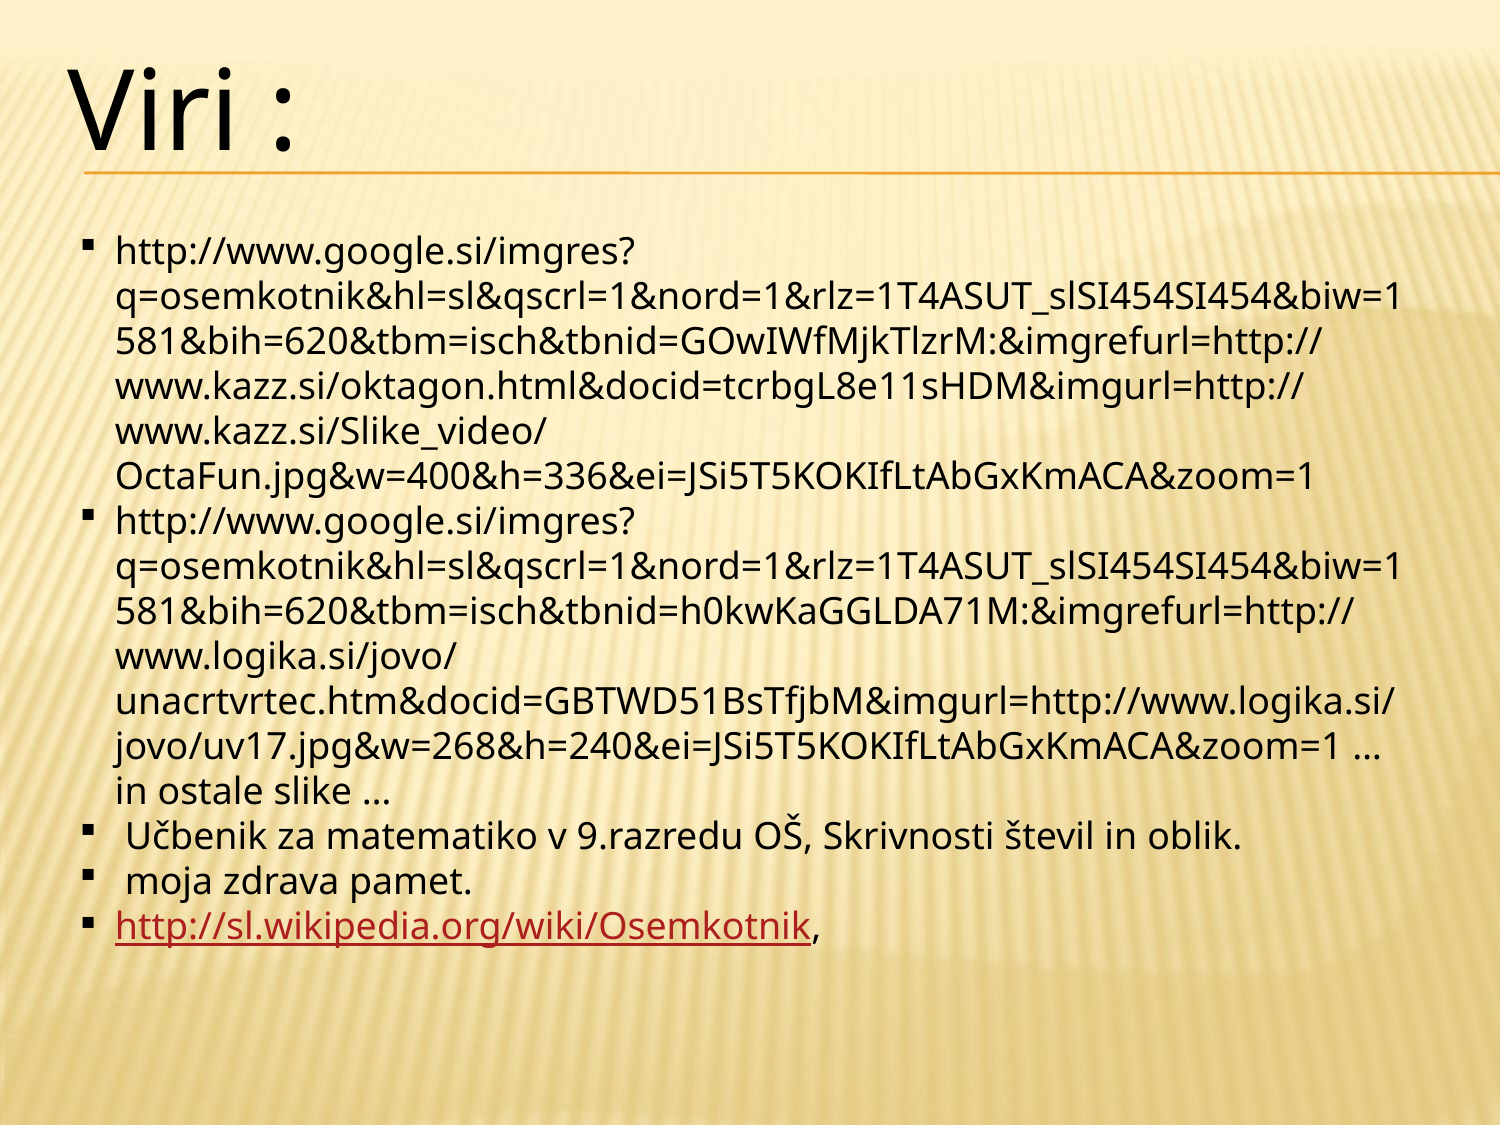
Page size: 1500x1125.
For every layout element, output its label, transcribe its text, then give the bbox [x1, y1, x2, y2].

picture [0, 0, 1500, 1125]
text_box Viri : [53, 30, 420, 181]
text_box http://www.google.si/imgres?q=osemkotnik&hl=sl&qscrl=1&nord=1&rlz=1T4ASUT_slSI454SI454&biw=1581&bih=620&tbm=isch&tbnid=GOwIWfMjkTlzrM:&imgrefurl=http://www.kazz.si/oktagon.html&docid=tcrbgL8e11sHDM&imgurl=http://www.kazz.si/Slike_video/OctaFun.jpg&w=400&h=336&ei=JSi5T5KOKIfLtAbGxKmACA&zoom=1 http://www.google.si/imgres?q=osemkotnik&hl=sl&qscrl=1&nord=1&rlz=1T4ASUT_slSI454SI454&biw=1581&bih=620&tbm=isch&tbnid=h0kwKaGGLDA71M:&imgrefurl=http://www.logika.si/jovo/unacrtvrtec.htm&docid=GBTWD51BsTfjbM&imgurl=http://www.logika.si/jovo/uv17.jpg&w=268&h=240&ei=JSi5T5KOKIfLtAbGxKmACA&zoom=1 … in ostale slike … Učbenik za matematiko v 9.razredu OŠ, Skrivnosti števil in oblik. moja zdrava pamet. http://sl.wikipedia.org/wiki/Osemkotnik, [64, 219, 1436, 1006]
